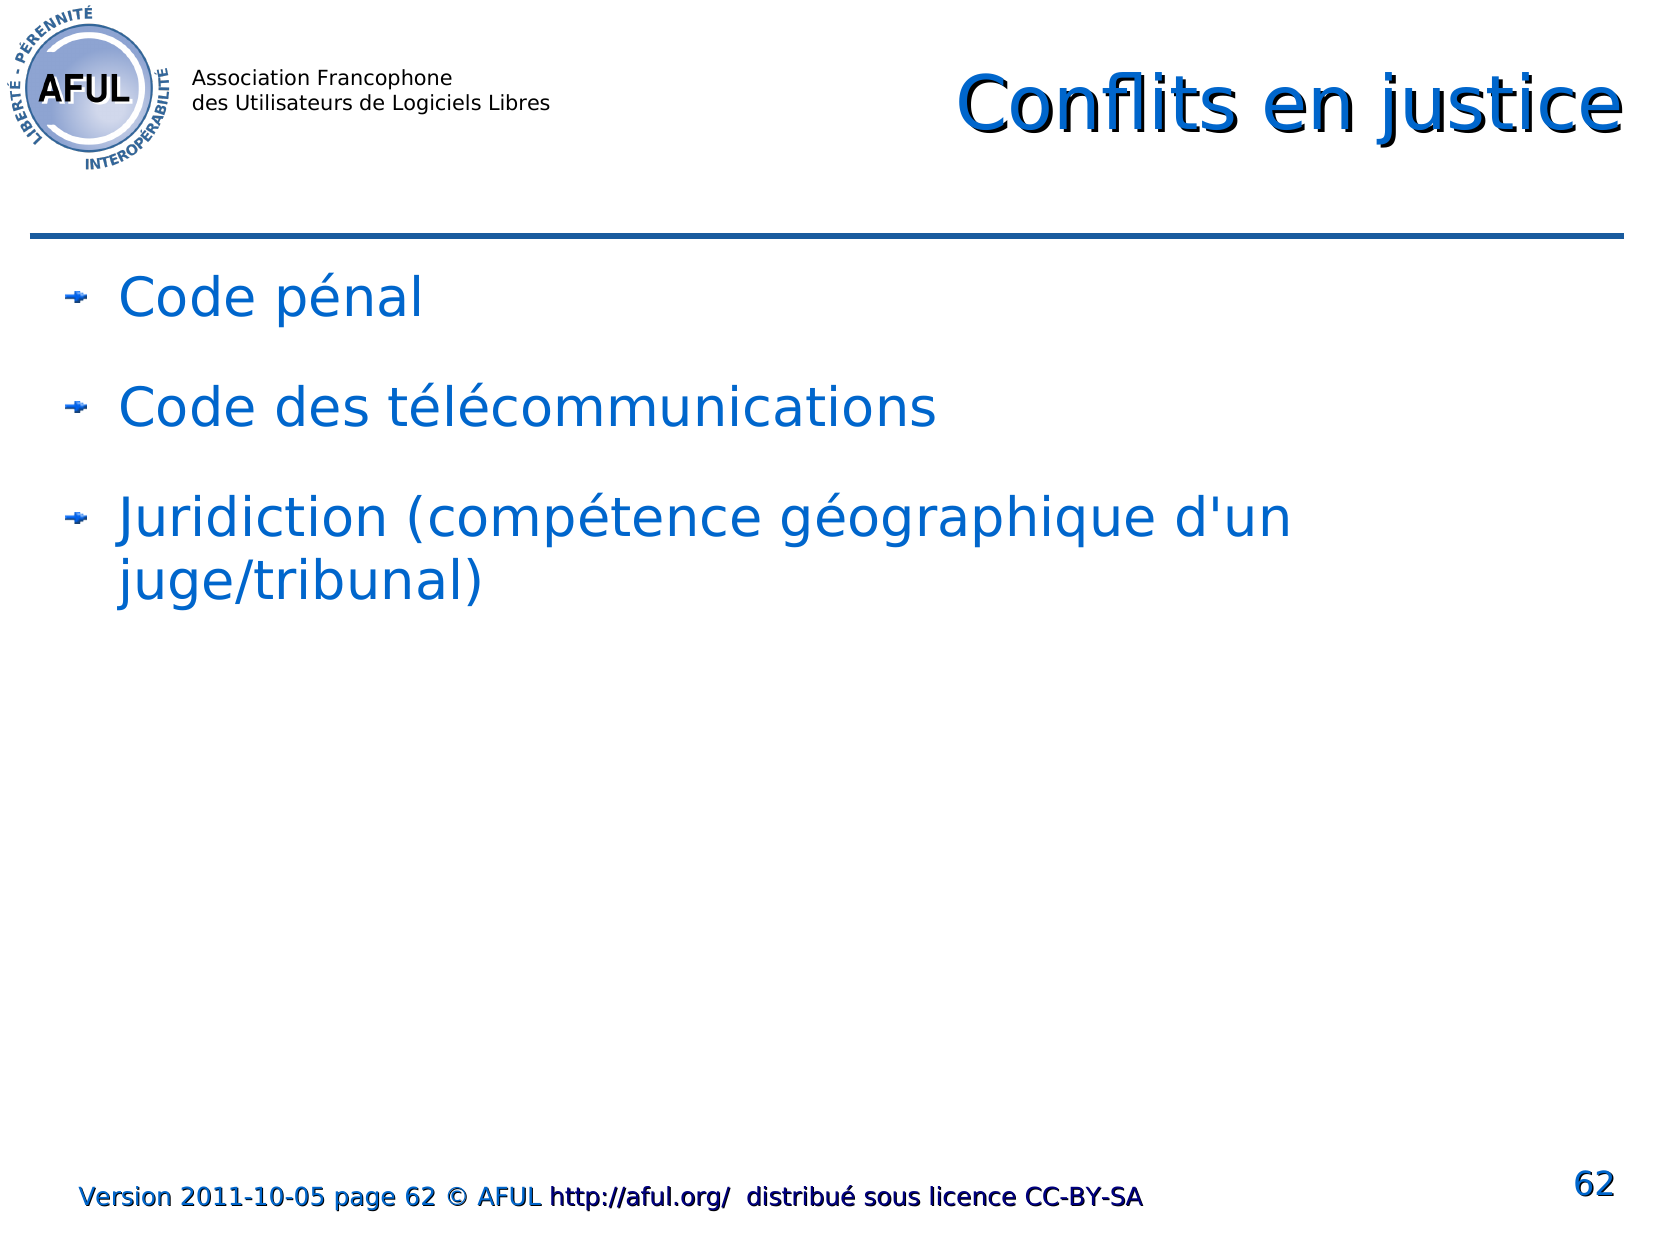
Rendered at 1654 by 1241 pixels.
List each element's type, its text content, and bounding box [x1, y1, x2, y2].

title Conflits en justice [501, 7, 1625, 200]
picture [0, 0, 178, 178]
list Code pénal Code des télécommunications Juridiction (compétence géographique d'un juge/tribunal) [47, 265, 1595, 1196]
